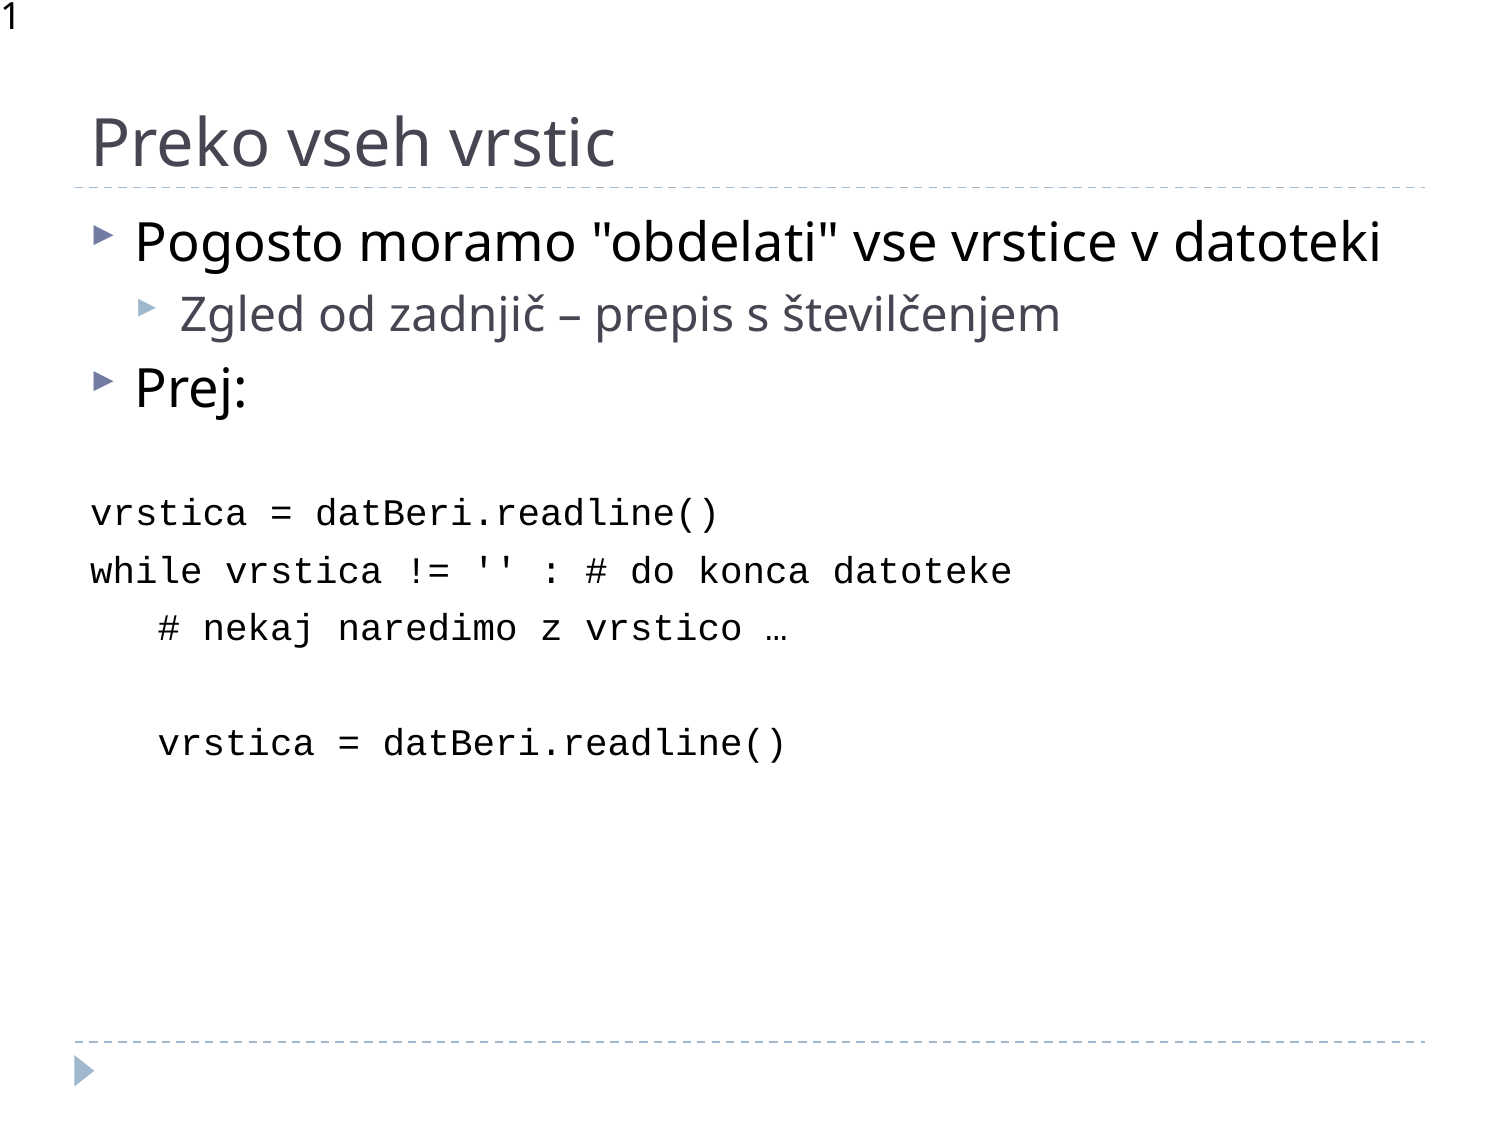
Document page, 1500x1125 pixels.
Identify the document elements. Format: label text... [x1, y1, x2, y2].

title Preko vseh vrstic [75, 24, 1425, 188]
list Pogosto moramo "obdelati" vse vrstice v datoteki Zgled od zadnjič – prepis s številčenjem Prej: vrstica = datBeri.readline() while vrstica != '' : # do konca datoteke # nekaj naredimo z vrstico … vrstica = datBeri.readline() [75, 200, 1425, 1010]
